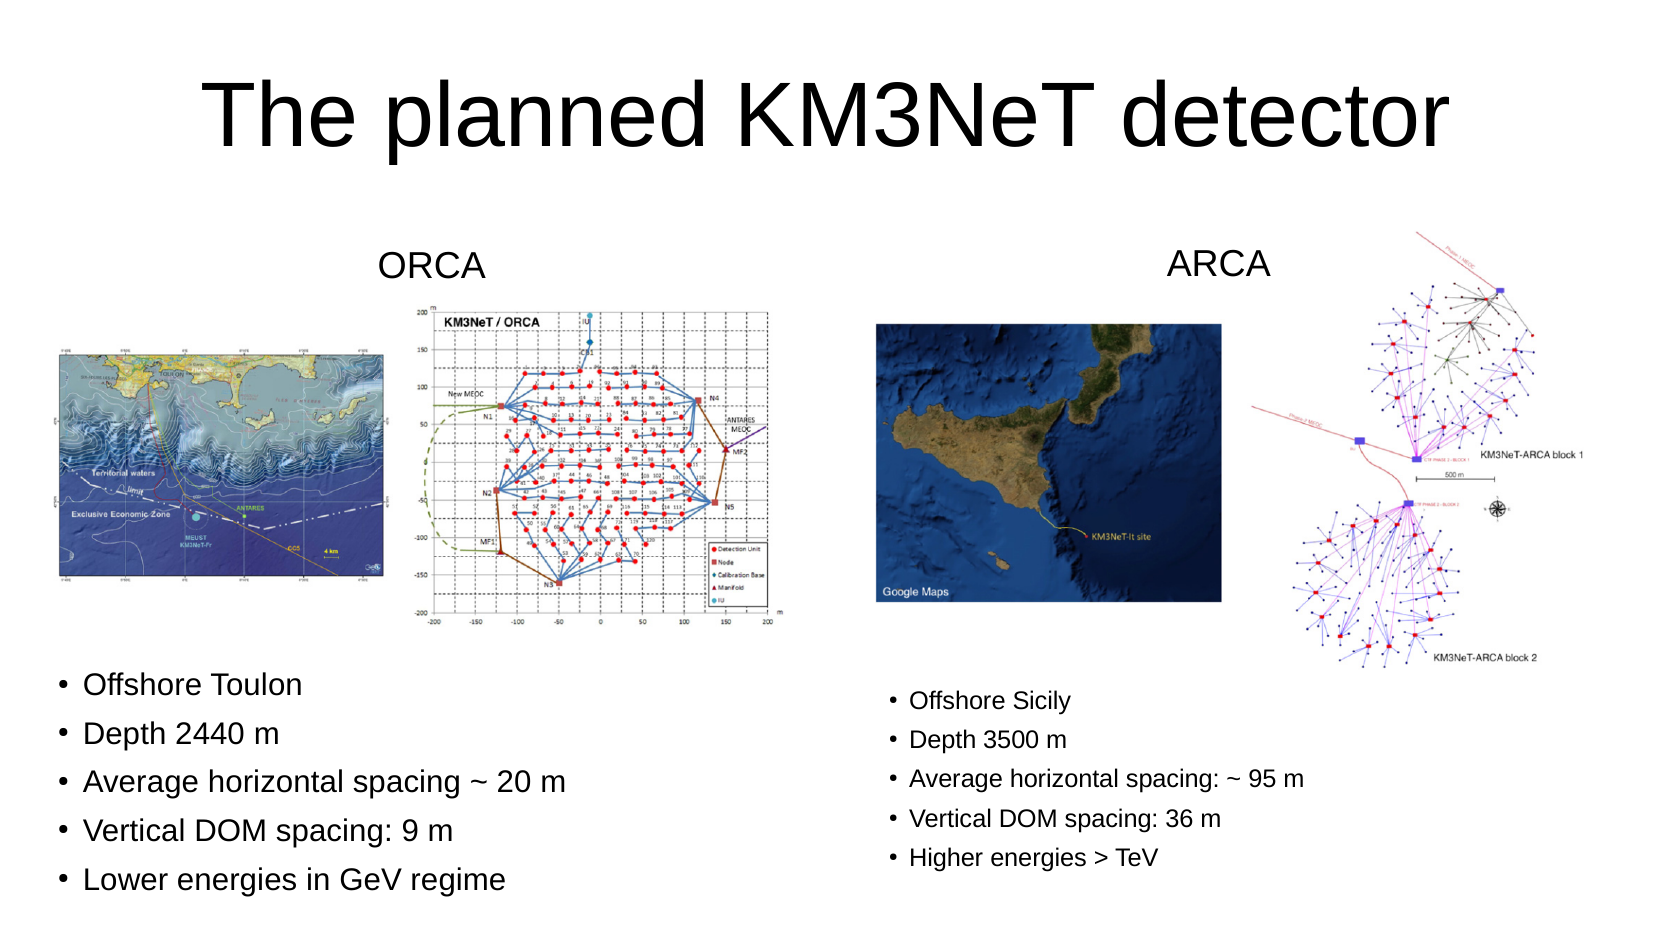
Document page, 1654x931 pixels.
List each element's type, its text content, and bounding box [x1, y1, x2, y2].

picture [862, 224, 1597, 676]
list Offshore Toulon Depth 2440 m Average horizontal spacing ~ 20 m Vertical DOM spacing: 9 m Lower energies in GeV regime [49, 667, 788, 901]
picture [48, 297, 796, 638]
title The planned KM3NeT detector [82, 37, 1571, 193]
text_box ARCA [1152, 234, 1453, 292]
text_box ORCA [362, 236, 701, 294]
list Offshore Sicily Depth 3500 m Average horizontal spacing: ~ 95 m Vertical DOM spacing: 36 m Higher energies > TeV [882, 686, 1613, 875]
